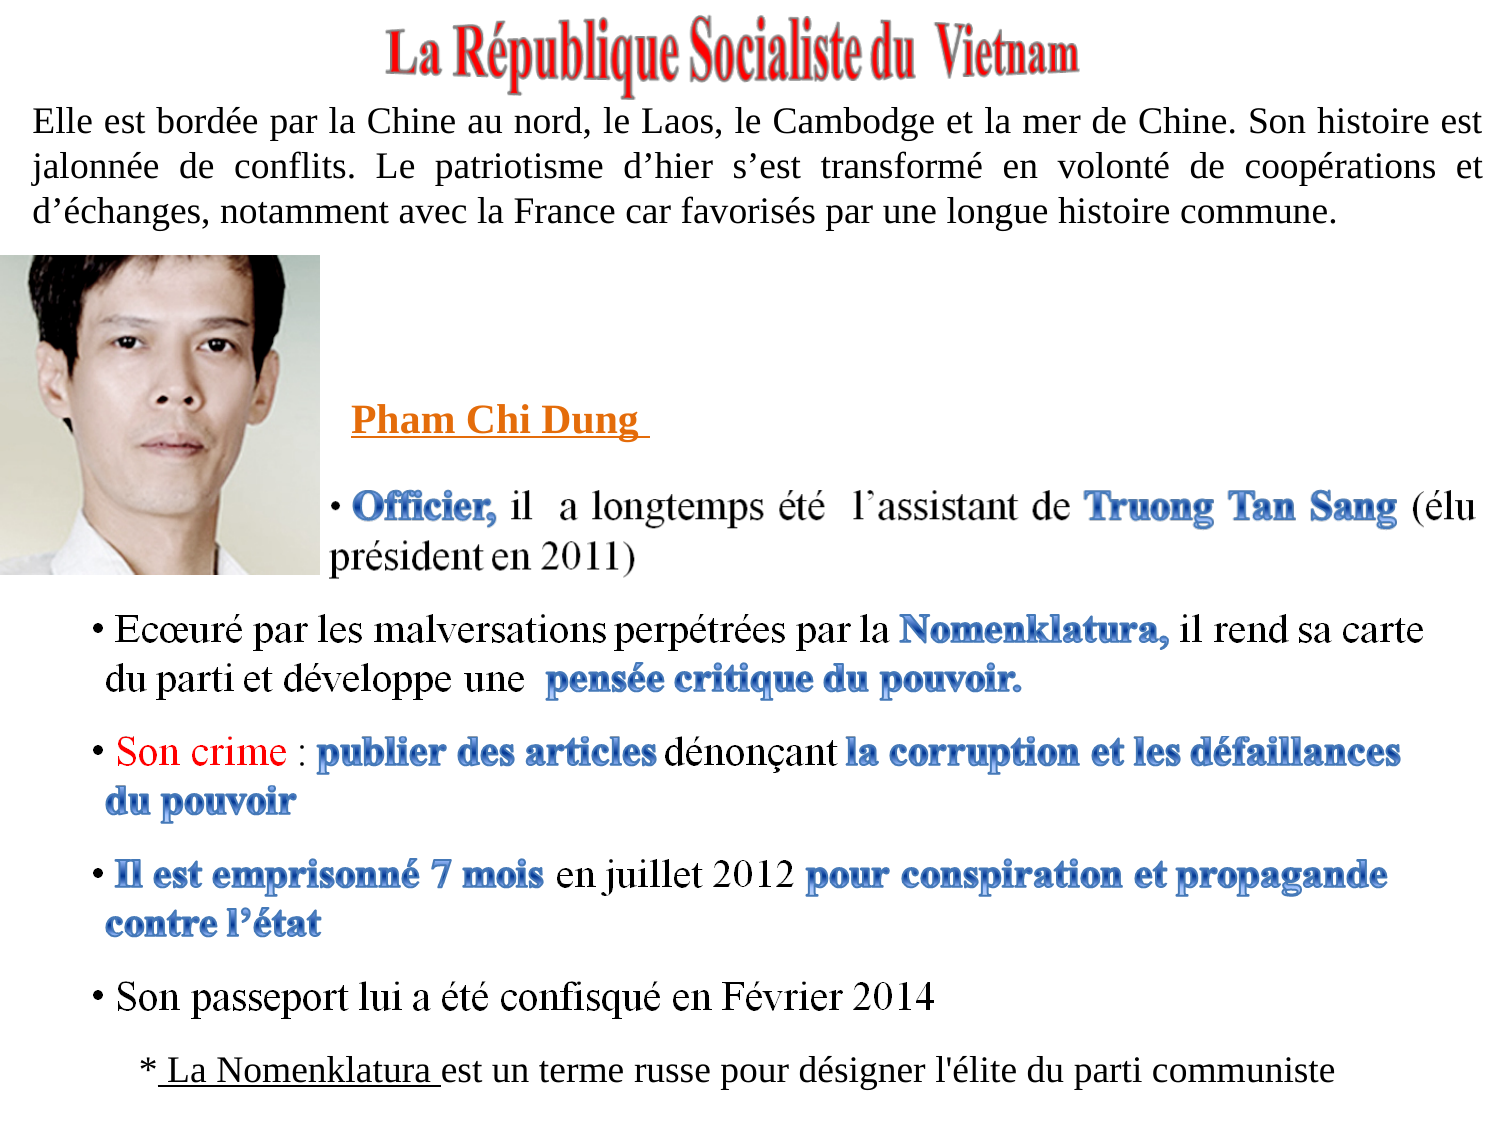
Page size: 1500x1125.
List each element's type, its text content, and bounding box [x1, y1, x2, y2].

list * La Nomenklatura est un terme russe pour désigner l'élite du parti communiste [123, 1037, 1353, 1125]
text_box Pham Chi Dung [336, 383, 680, 450]
text_box Elle est bordée par la Chine au nord, le Laos, le Cambodge et la mer de Chine. Son histoire est jalonnée de conflits. Le patriotisme d’hier s’est transformé en volonté de coopérations et d’échanges, notamment avec la France car favorisés par une longue histoire commune. [17, 88, 1500, 239]
picture [0, 255, 1500, 1031]
picture [383, 10, 1120, 88]
